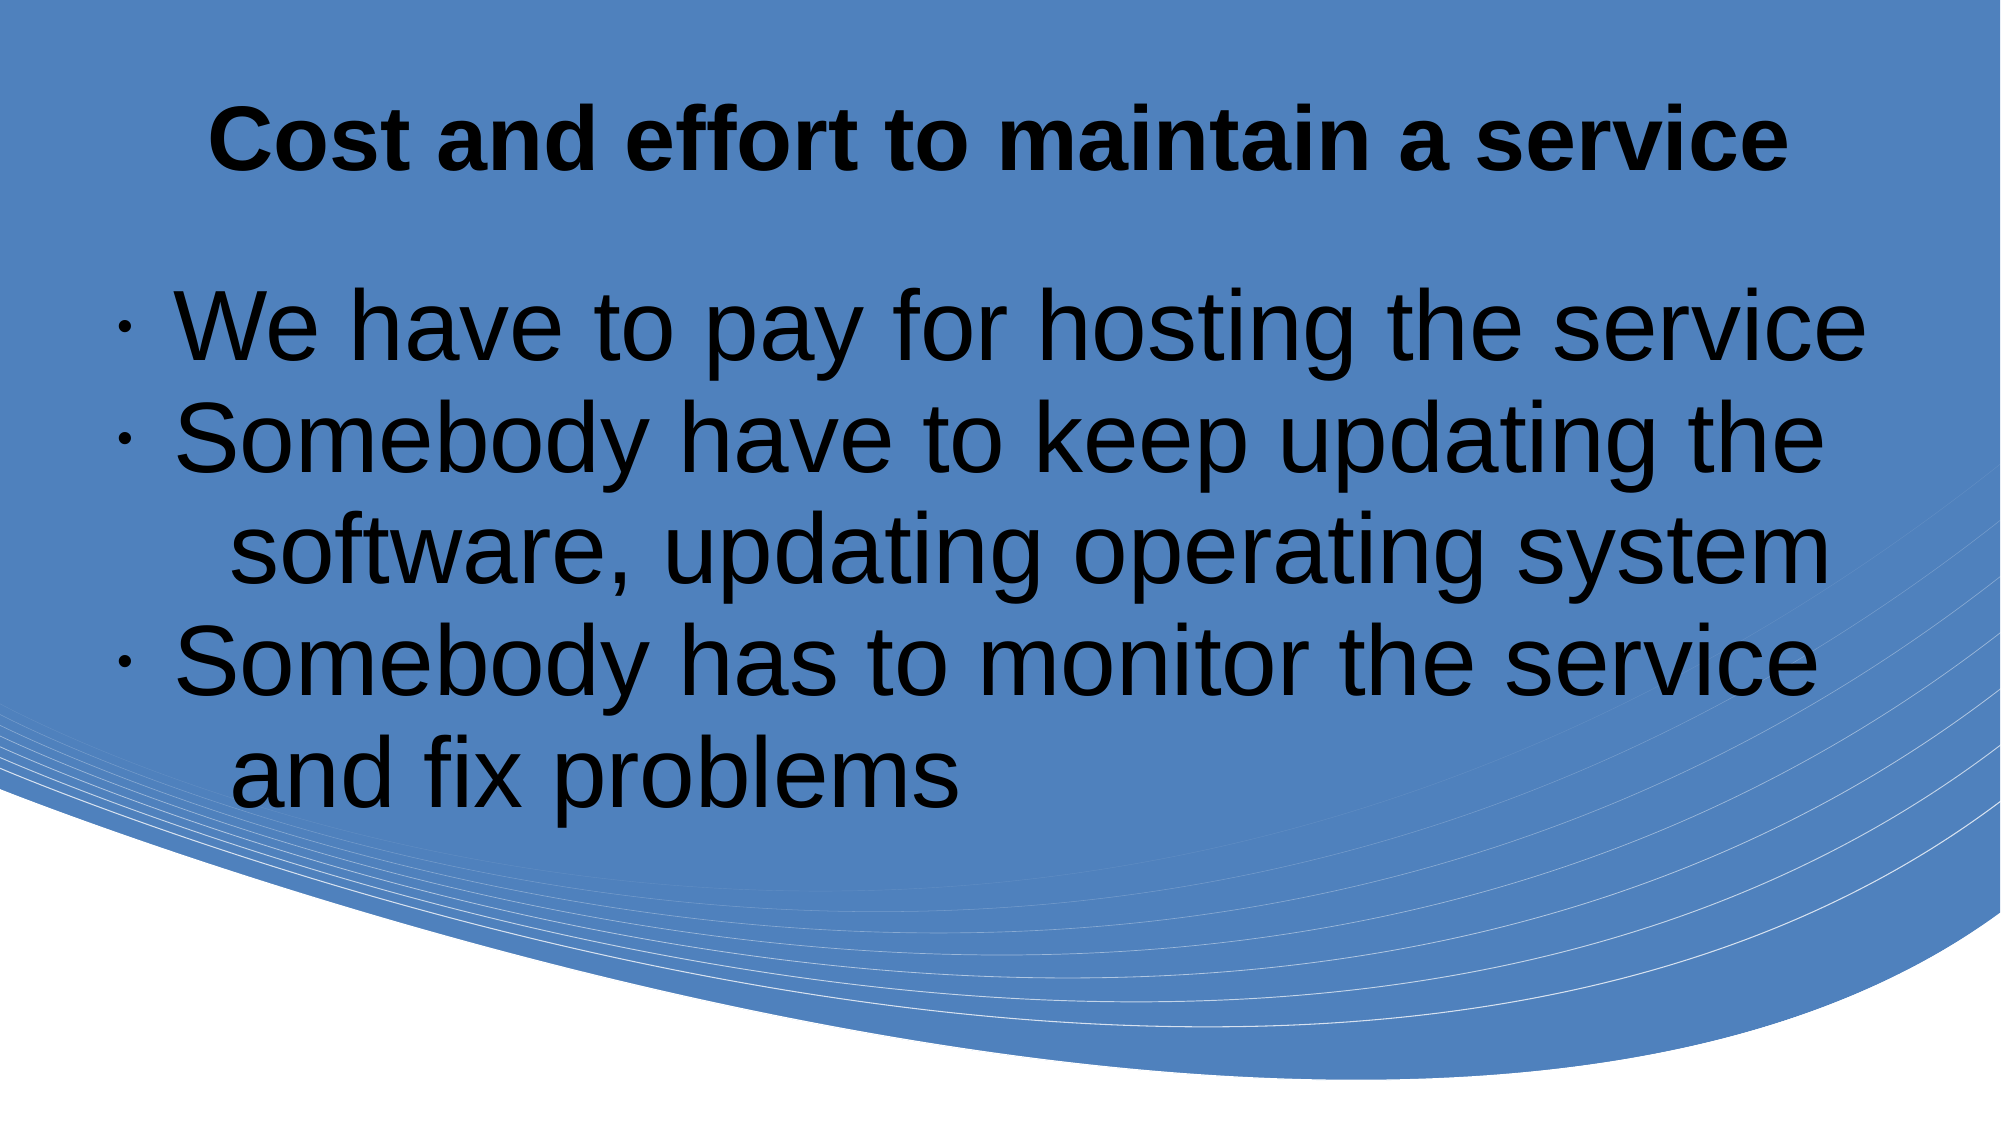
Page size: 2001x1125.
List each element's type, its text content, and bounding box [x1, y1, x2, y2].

title Cost and effort to maintain a service [99, 45, 1900, 233]
list We have to pay for hosting the service Somebody have to keep updating the software, updating operating system Somebody has to monitor the service and fix problems [99, 262, 1900, 1005]
